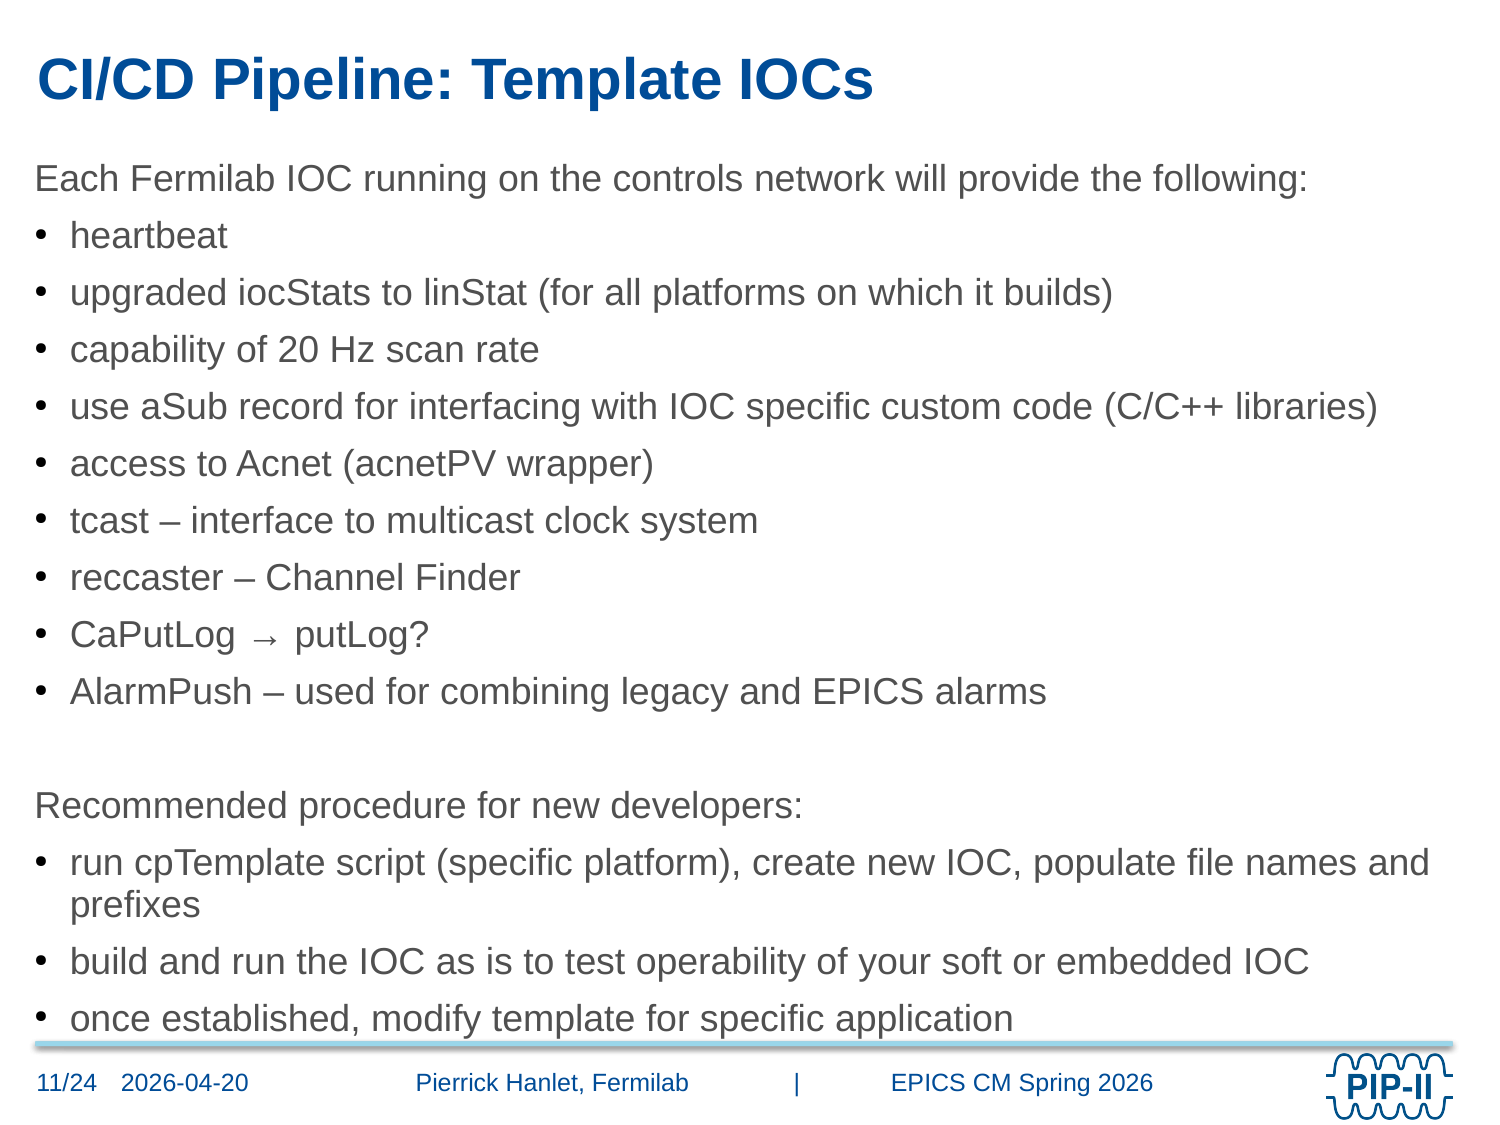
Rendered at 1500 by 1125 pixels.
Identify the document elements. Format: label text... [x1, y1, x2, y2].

text_box Each Fermilab IOC running on the controls network will provide the following: heartbeat upgraded iocStats to linStat (for all platforms on which it builds) capability of 20 Hz scan rate use aSub record for interfacing with IOC specific custom code (C/C++ libraries) access to Acnet (acnetPV wrapper) tcast – interface to multicast clock system reccaster – Channel Finder CaPutLog → putLog? AlarmPush – used for combining legacy and EPICS alarms Recommended procedure for new developers: run cpTemplate script (specific platform), create new IOC, populate file names and prefixes build and run the IOC as is to test operability of your soft or embedded IOC once established, modify template for specific application [19, 149, 1486, 1047]
picture [1326, 1053, 1453, 1120]
slide_number 2026-04-20 [120, 1066, 276, 1107]
slide_number <number>/24 [36, 1066, 105, 1106]
title CI/CD Pipeline: Template IOCs [37, 41, 1463, 112]
footer Pierrick Hanlet, Fermilab | EPICS CM Spring 2026 [293, 1066, 1279, 1107]
